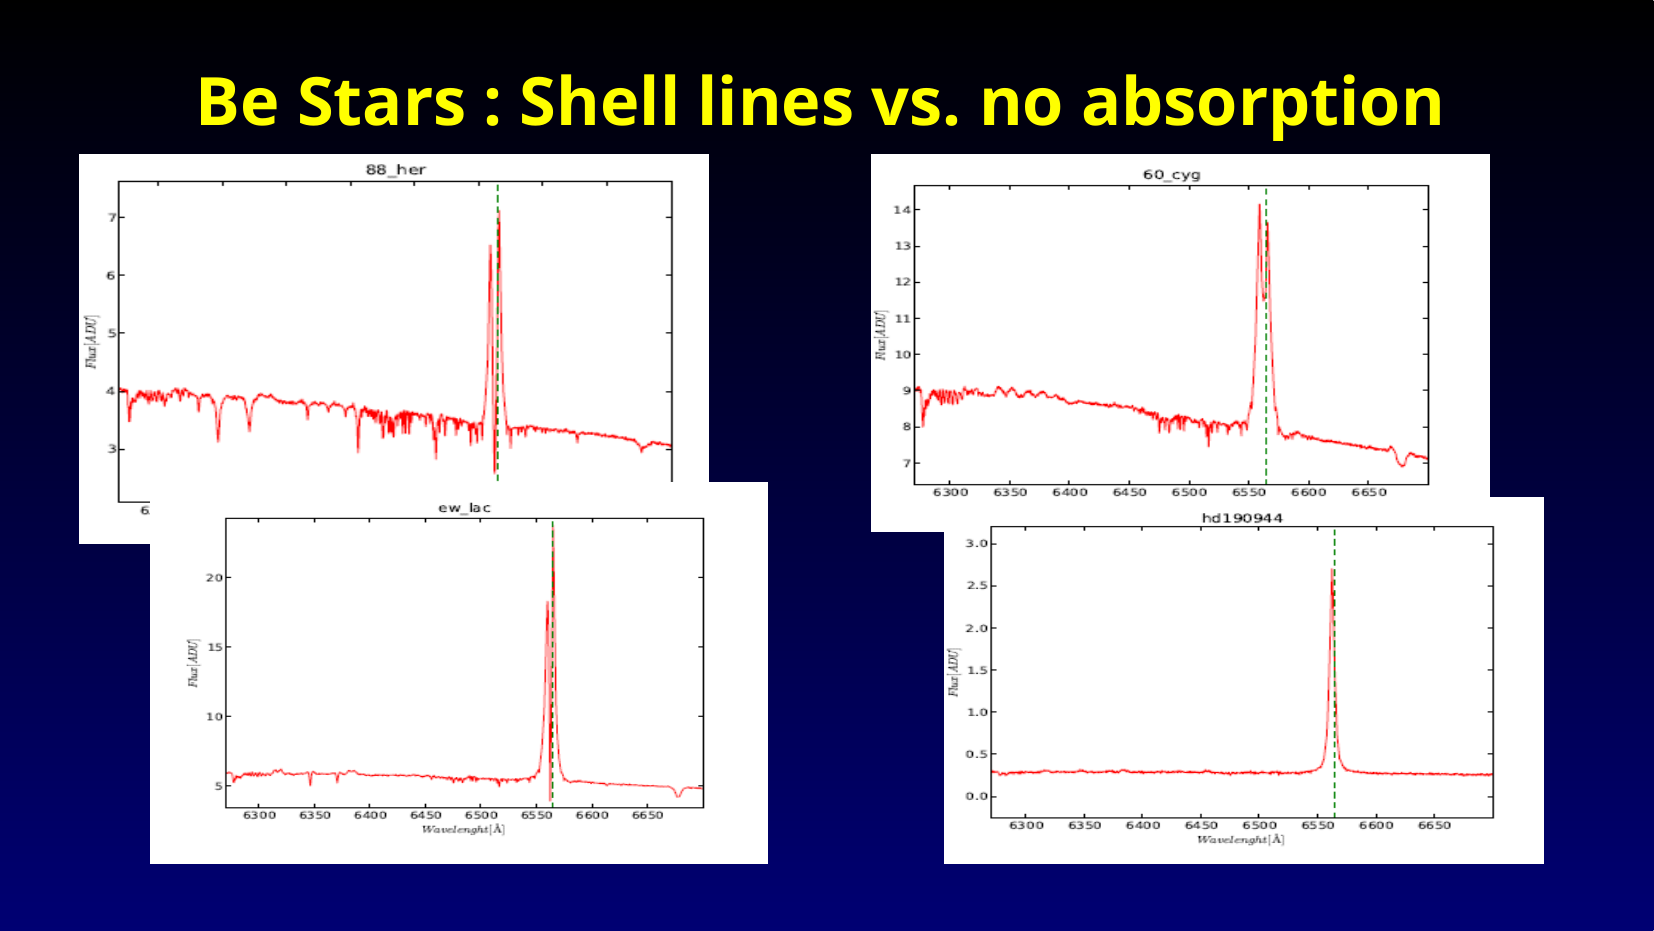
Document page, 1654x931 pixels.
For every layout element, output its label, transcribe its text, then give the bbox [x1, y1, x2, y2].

title Be Stars : Shell lines vs. no absorption [76, 22, 1565, 178]
picture [79, 154, 768, 864]
picture [871, 154, 1544, 864]
